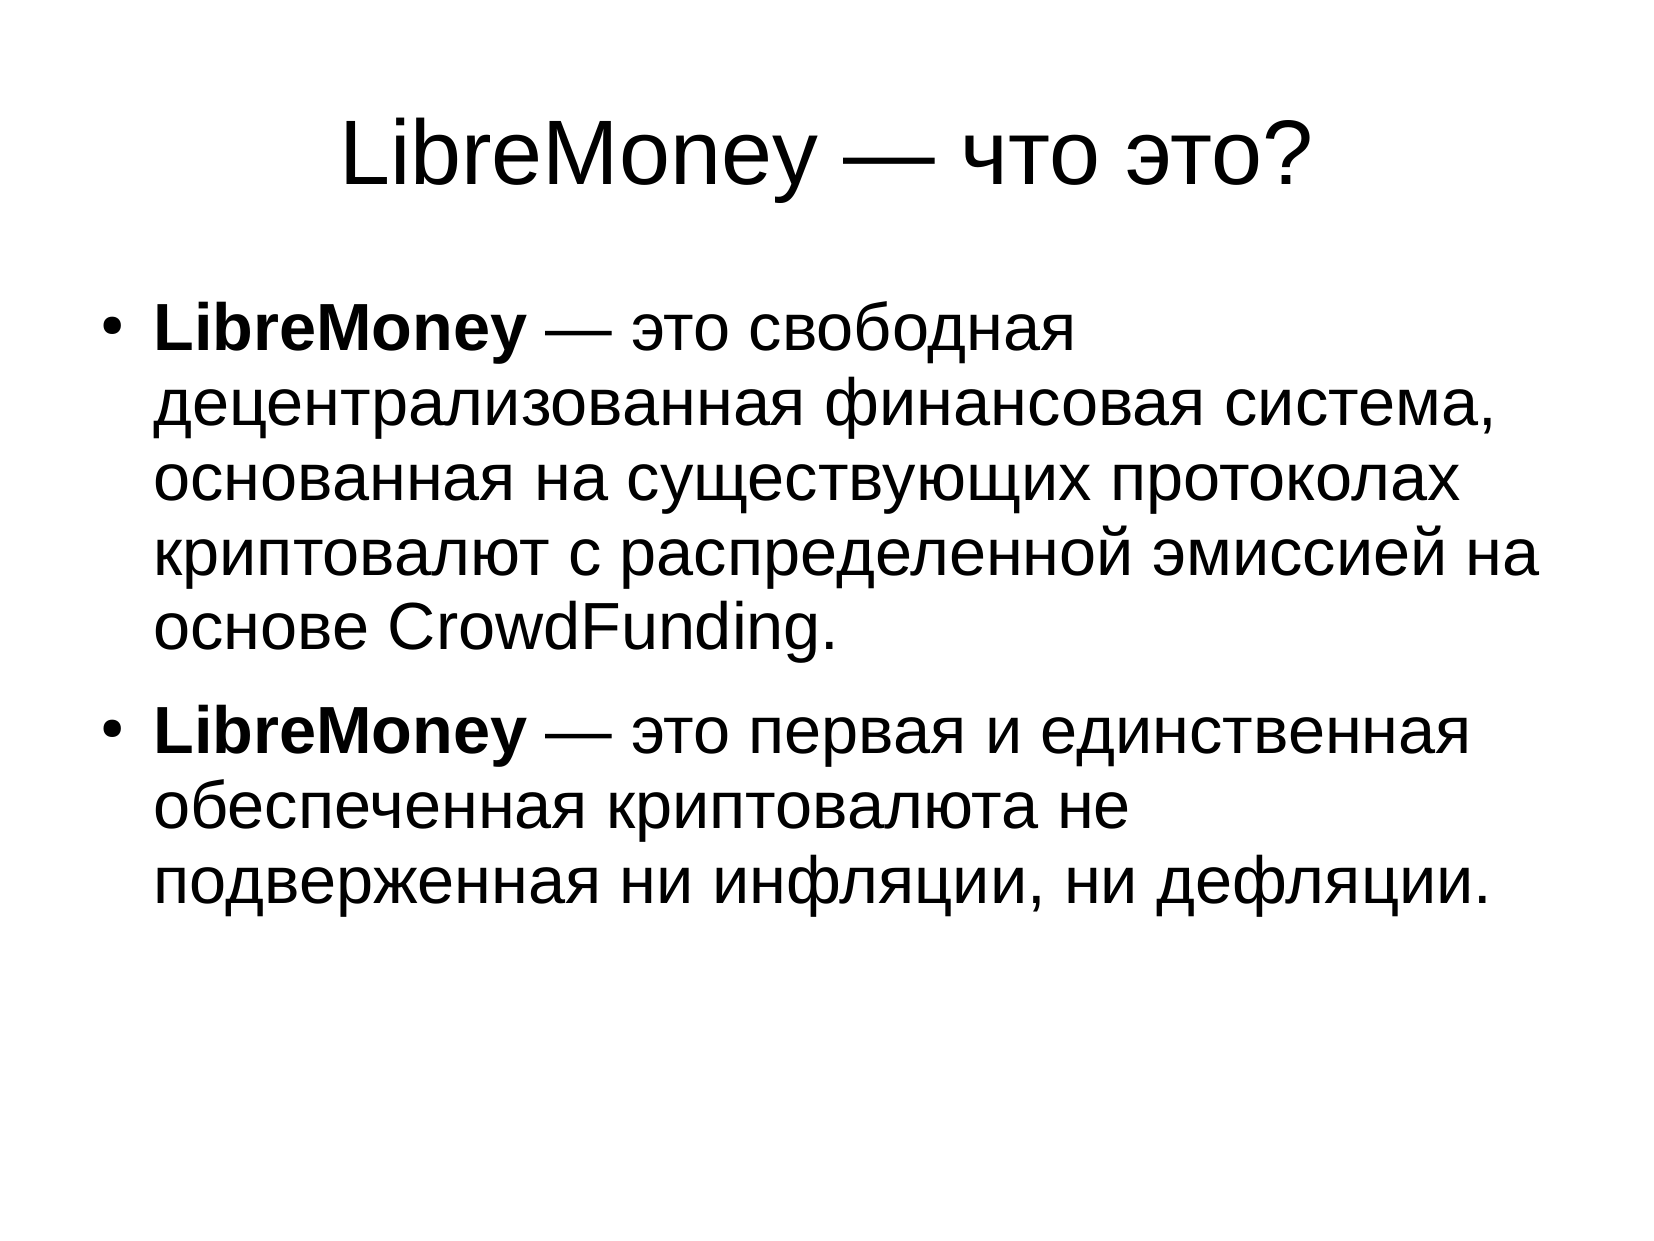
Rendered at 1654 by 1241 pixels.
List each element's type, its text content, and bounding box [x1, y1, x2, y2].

title LibreMoney — что это? [82, 49, 1571, 257]
list LibreMoney — это свободная децентрализованная финансовая система, основанная на существующих протоколах криптовалют с распределенной эмиссией на основе CrowdFunding. LibreMoney — это первая и единственная обеспеченная криптовалюта не подверженная ни инфляции, ни дефляции. [82, 290, 1571, 1010]
